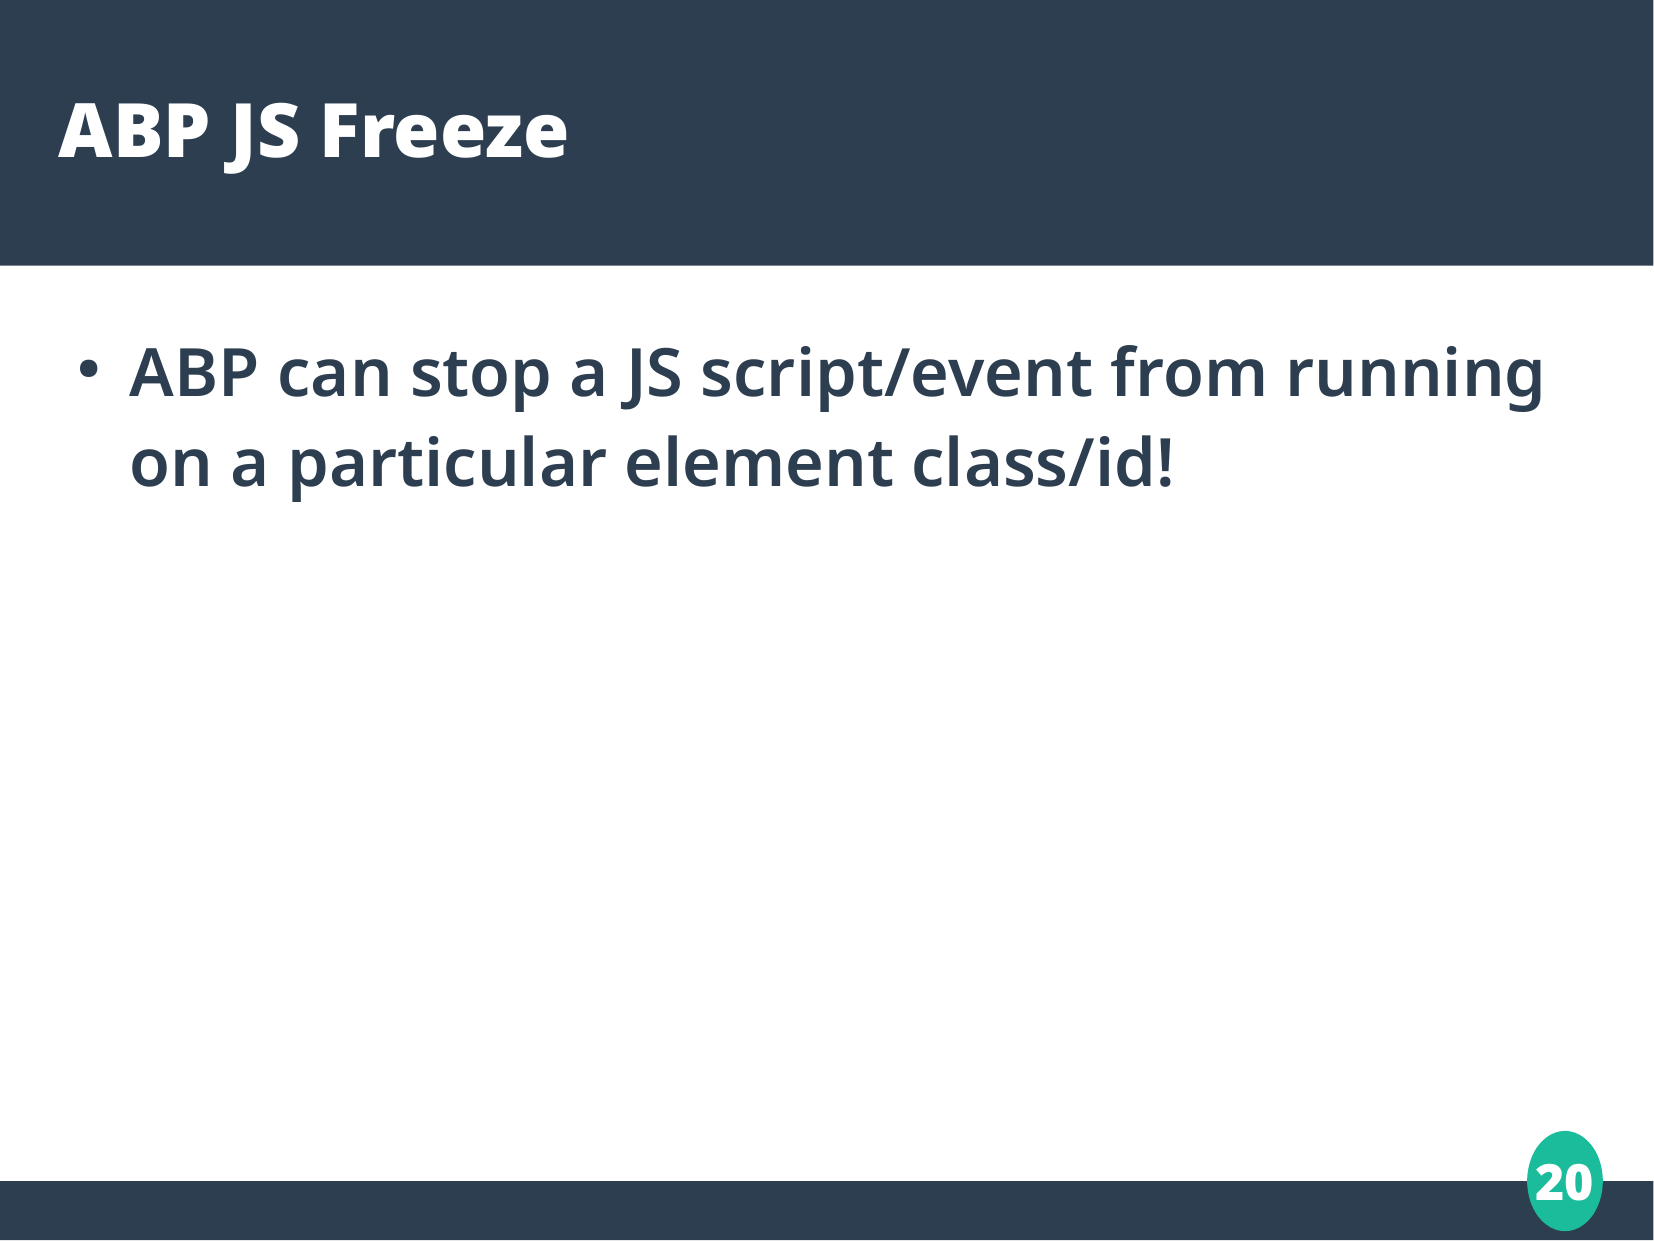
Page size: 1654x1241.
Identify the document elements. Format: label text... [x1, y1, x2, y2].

title ABP JS Freeze [59, 49, 1595, 207]
list ABP can stop a JS script/event from running on a particular element class/id! [59, 324, 1595, 1152]
